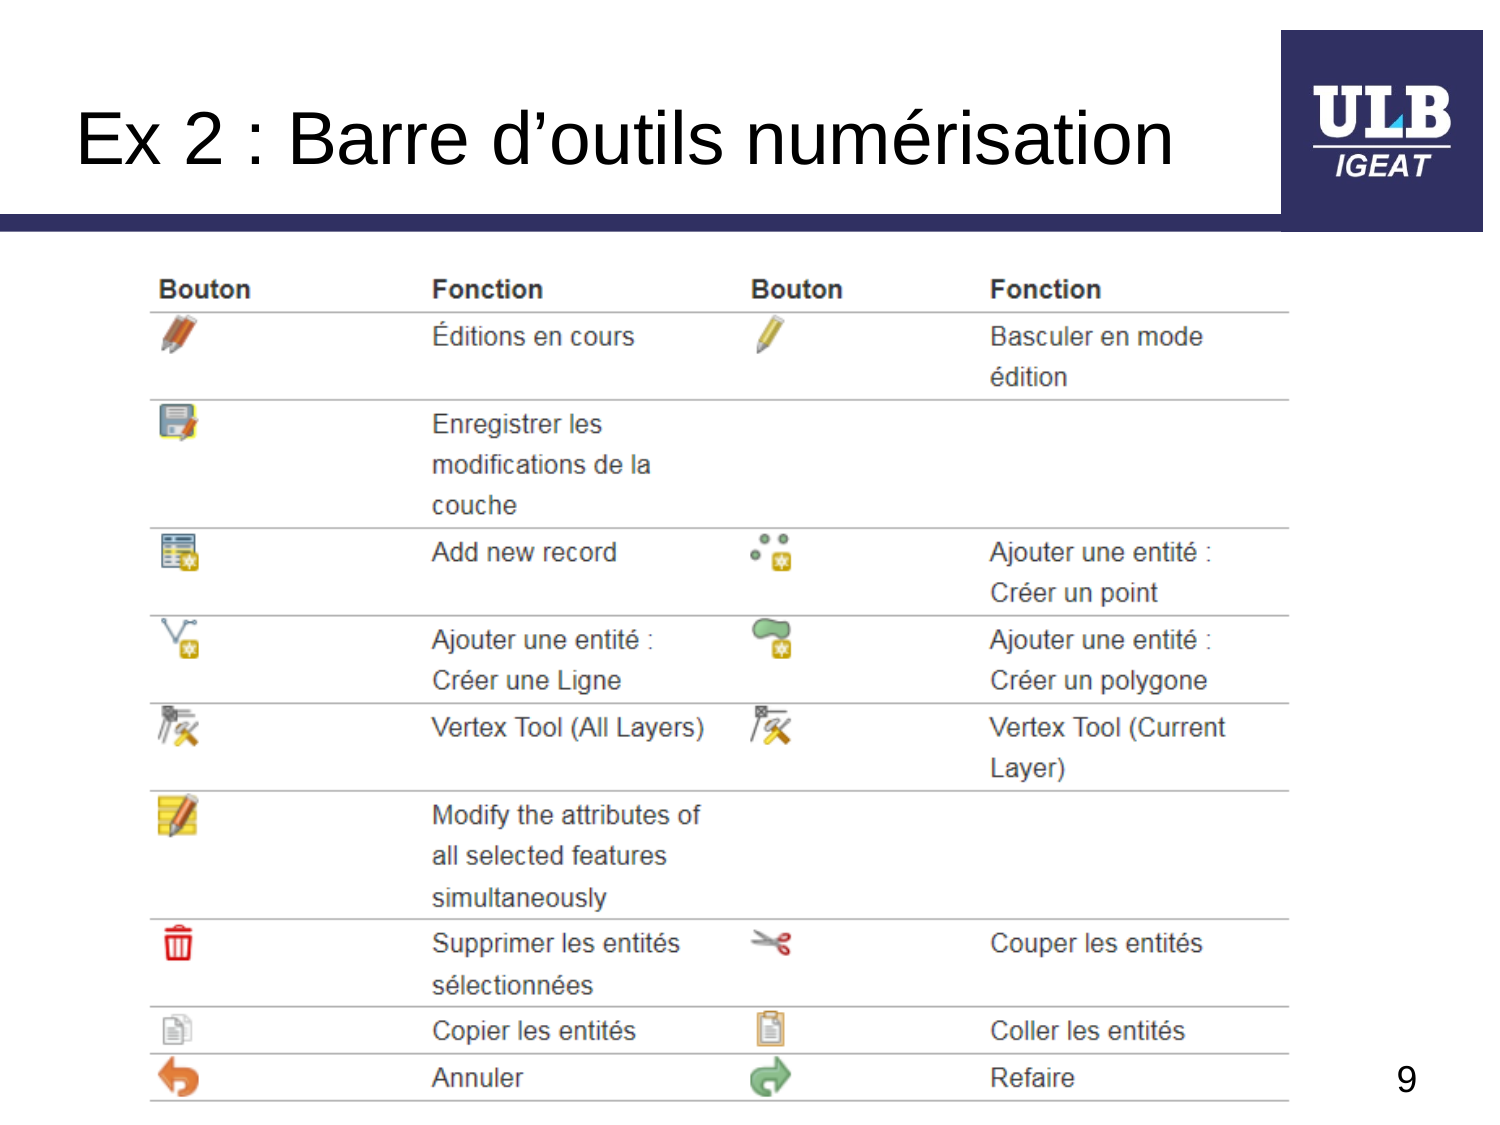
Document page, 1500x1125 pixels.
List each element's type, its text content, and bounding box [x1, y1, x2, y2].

title Ex 2 : Barre d’outils numérisation [75, 44, 1425, 233]
picture [147, 268, 1317, 1110]
picture [1281, 30, 1483, 232]
